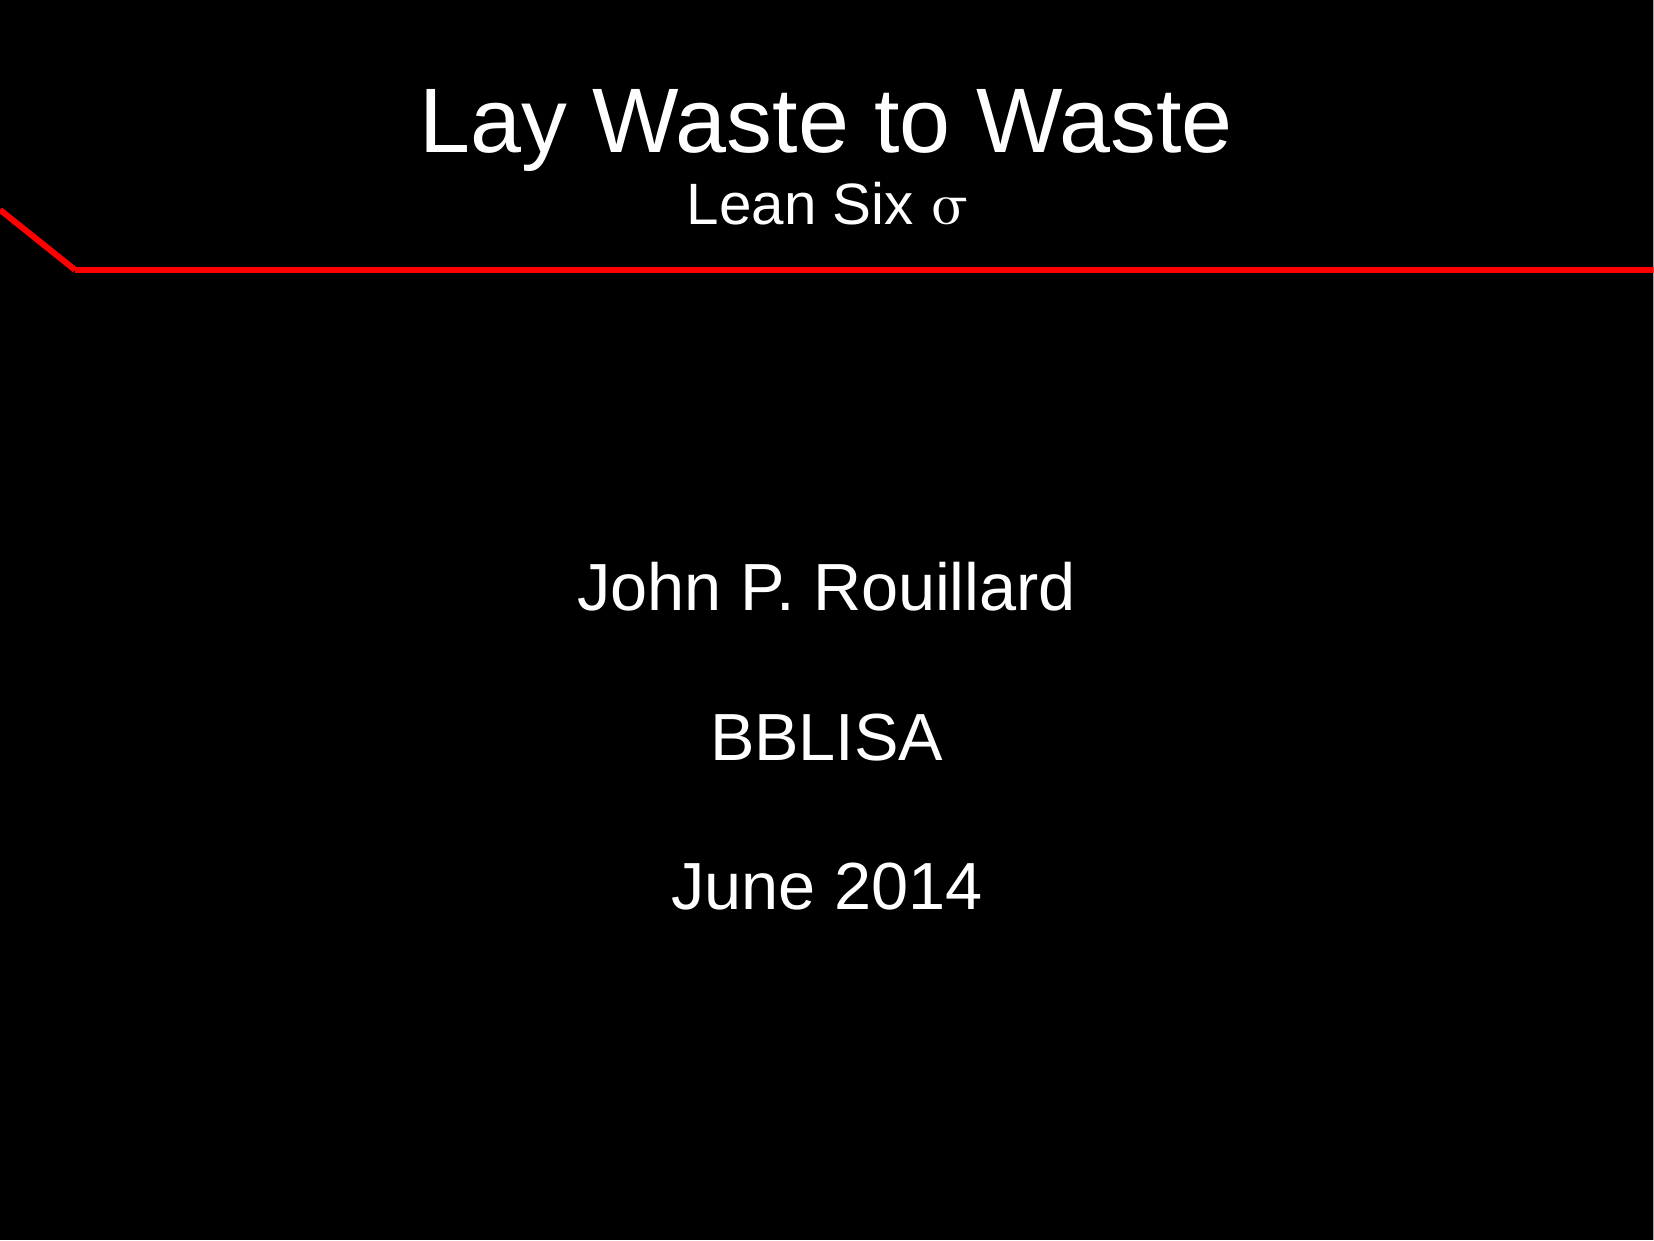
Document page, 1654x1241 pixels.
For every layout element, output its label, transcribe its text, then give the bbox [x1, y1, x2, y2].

title Lay Waste to Waste Lean Six  [82, 49, 1571, 257]
subtitle John P. Rouillard BBLISA June 2014 [82, 290, 1571, 1110]
